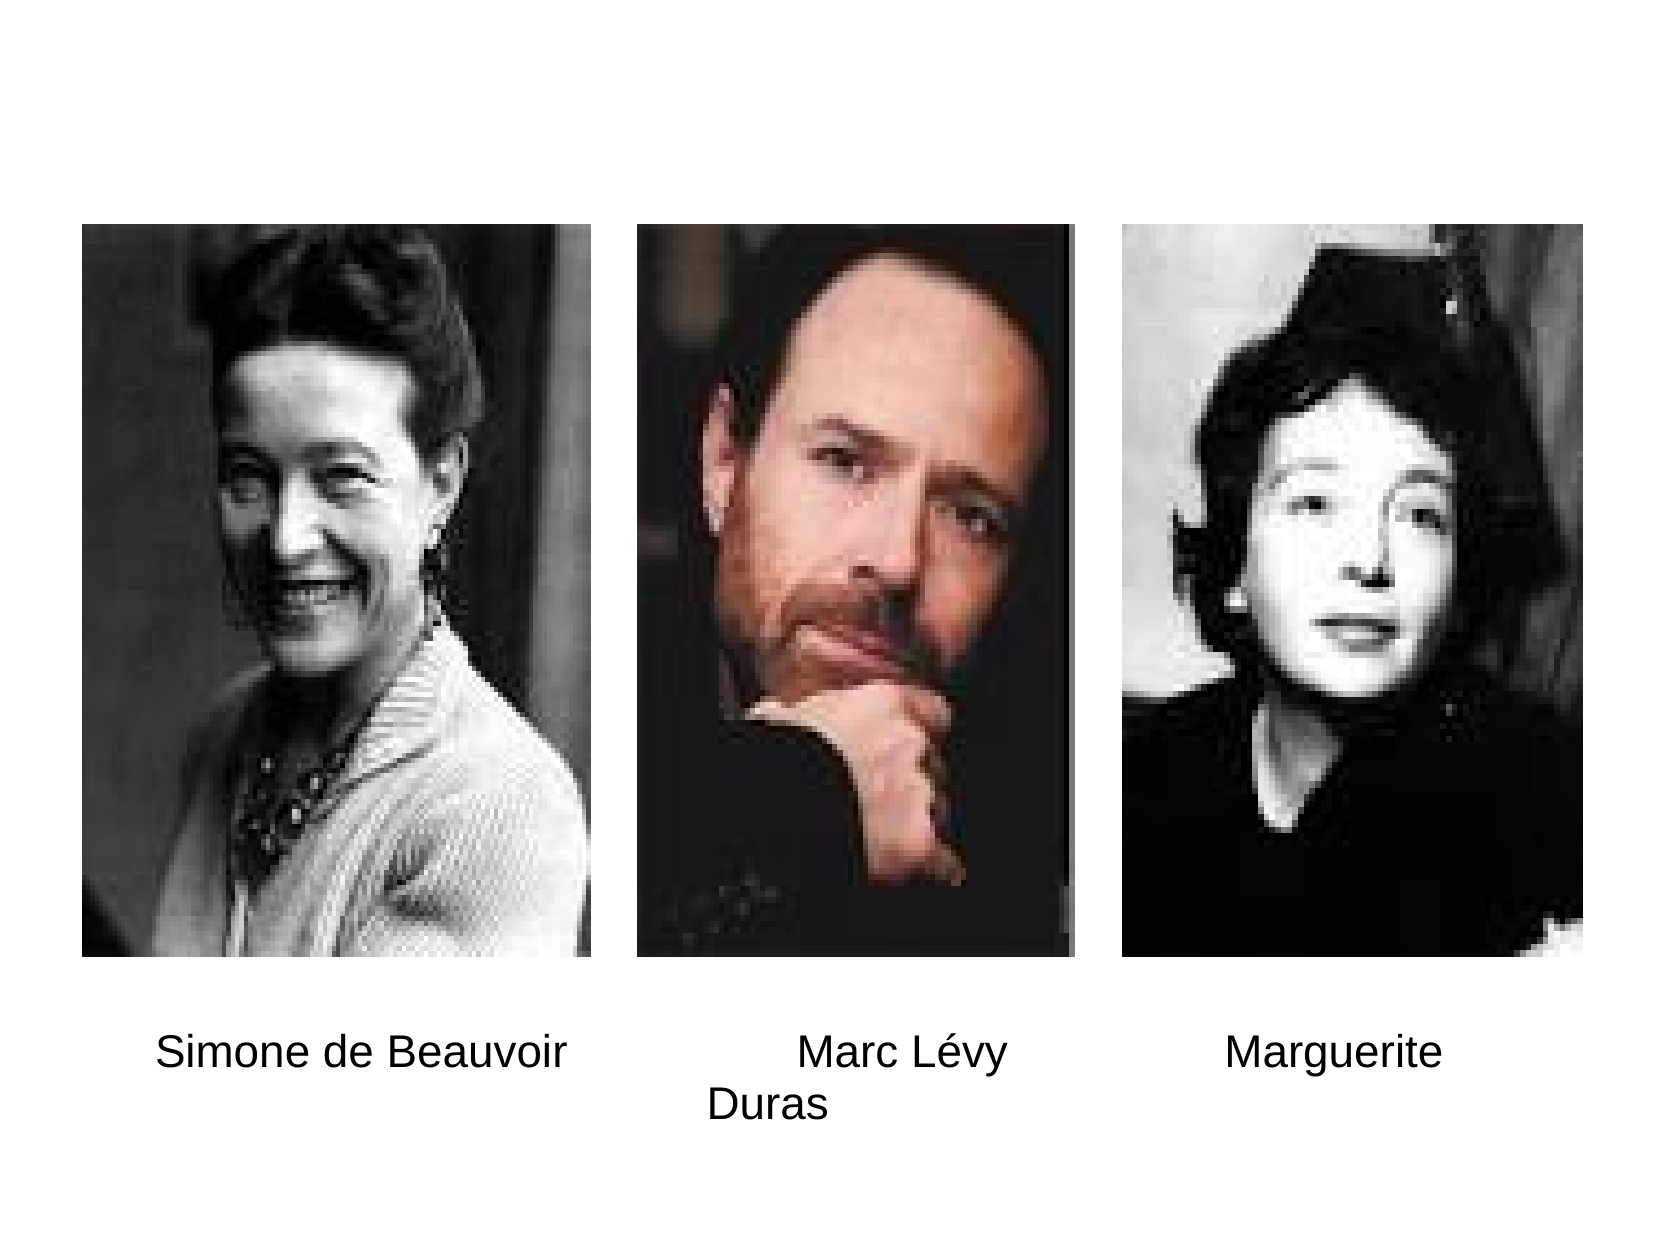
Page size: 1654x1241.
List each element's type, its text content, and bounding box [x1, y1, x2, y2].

picture [637, 224, 1075, 957]
picture [1122, 224, 1583, 957]
picture [82, 224, 591, 957]
title Simone de Beauvoir Marc Lévy Marguerite Duras [23, 974, 1512, 1182]
